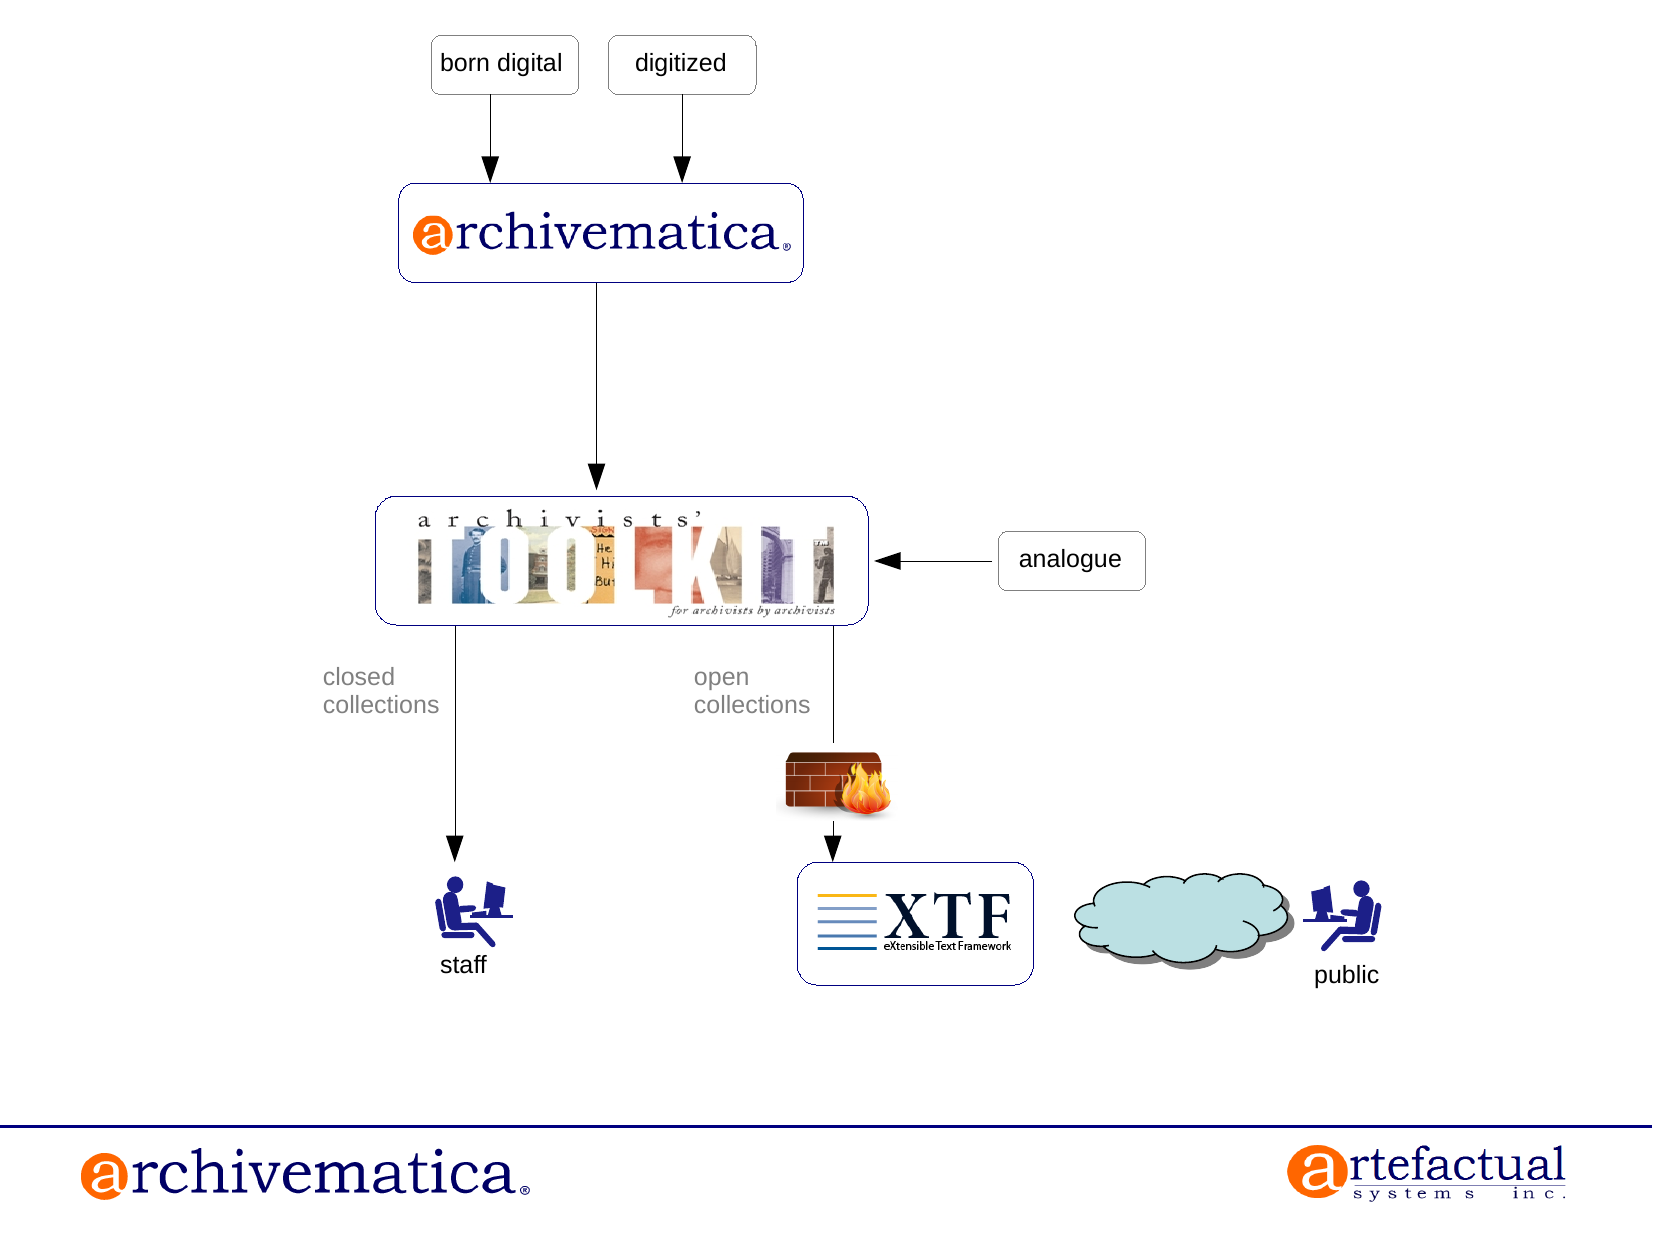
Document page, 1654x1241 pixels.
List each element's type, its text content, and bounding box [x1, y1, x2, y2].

text_box public [1299, 953, 1395, 997]
text_box born digital [425, 41, 579, 95]
text_box [432, 35, 578, 41]
picture [776, 743, 898, 821]
picture [434, 875, 514, 950]
picture [1302, 879, 1383, 953]
picture [1280, 1137, 1577, 1209]
text_box open collections [679, 655, 826, 727]
picture [413, 199, 792, 268]
text_box digitized [620, 41, 768, 101]
picture [407, 501, 843, 621]
text_box closed collections [308, 655, 455, 727]
text_box analogue [1003, 537, 1152, 597]
text_box [608, 35, 756, 95]
text_box [998, 531, 1145, 590]
picture [81, 1133, 531, 1216]
text_box staff [425, 943, 502, 987]
picture [814, 891, 1011, 951]
text_box [1074, 873, 1288, 963]
